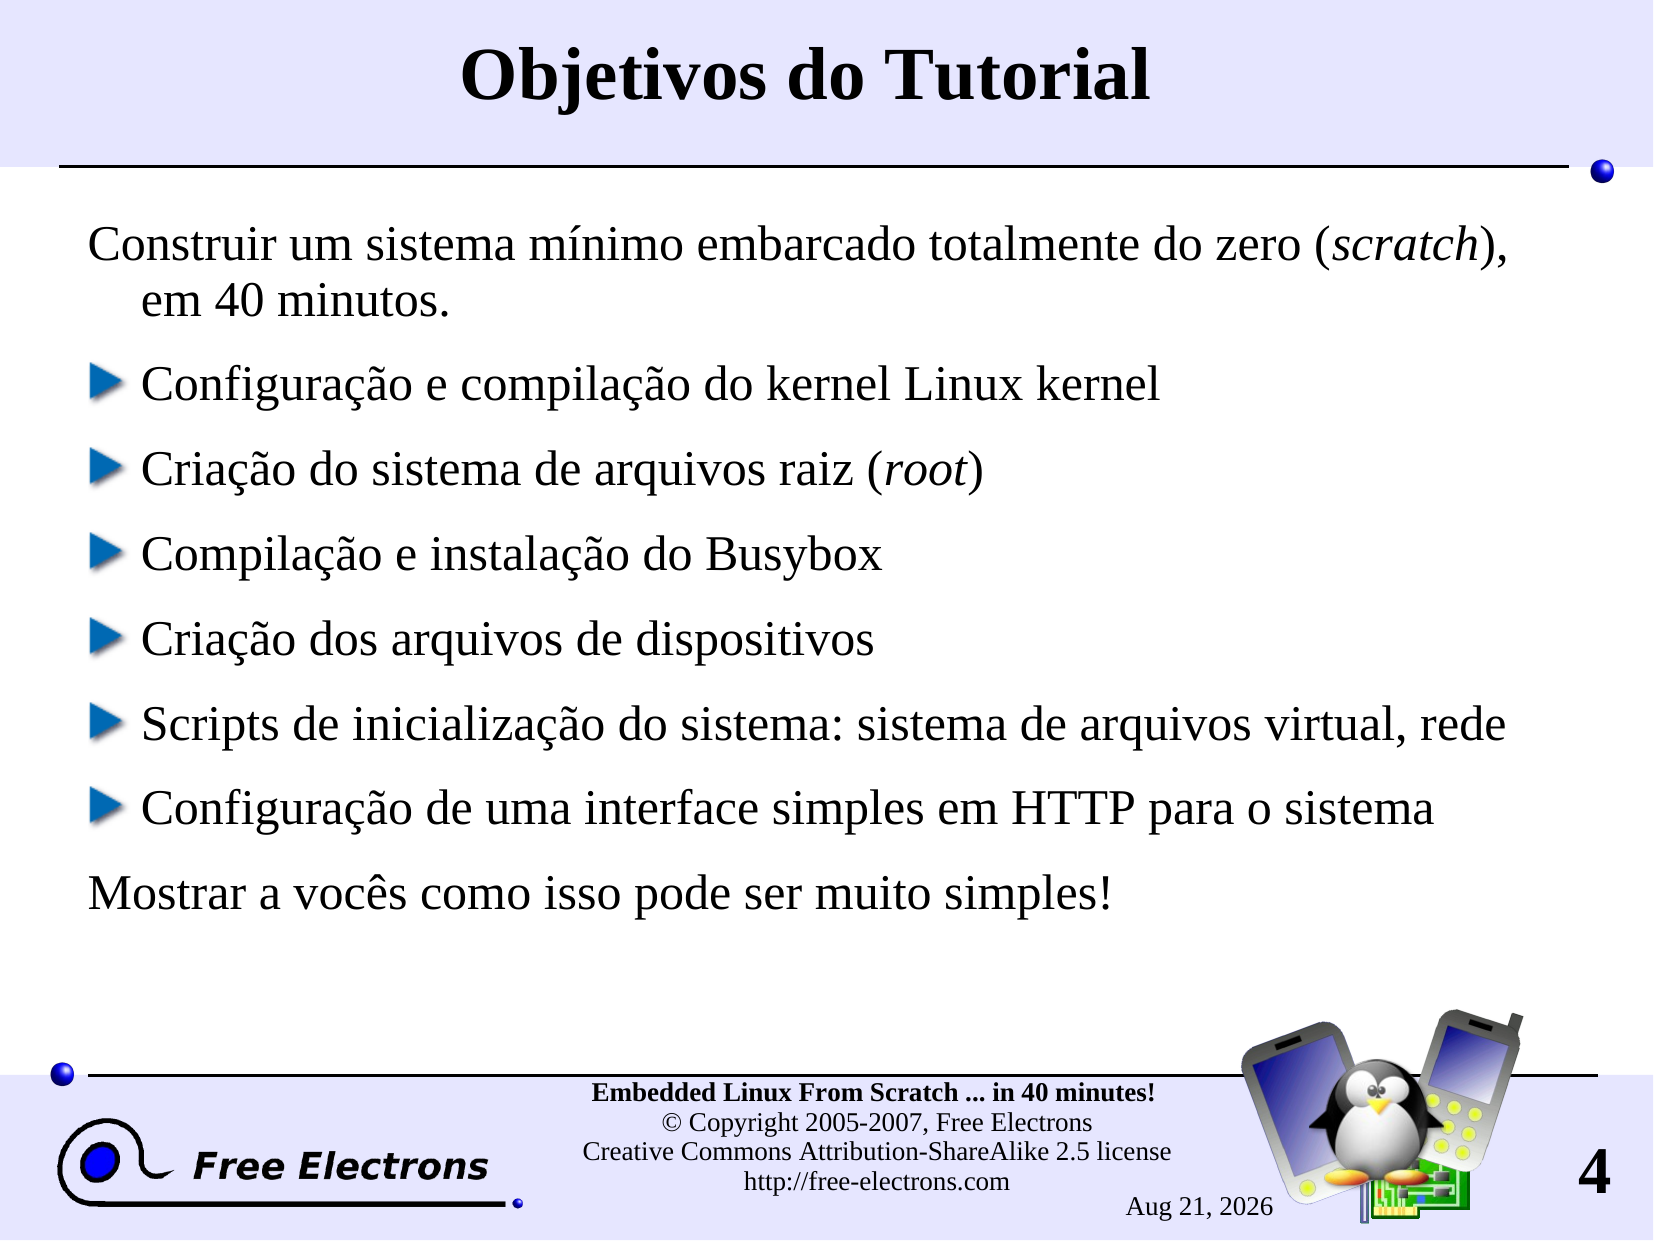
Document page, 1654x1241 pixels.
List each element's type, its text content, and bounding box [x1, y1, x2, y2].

list Construir um sistema mínimo embarcado totalmente do zero (scratch), em 40 minutos. Configuração e compilação do kernel Linux kernel Criação do sistema de arquivos raiz (root) Compilação e instalação do Busybox Criação dos arquivos de dispositivos Scripts de inicialização do sistema: sistema de arquivos virtual, rede Configuração de uma interface simples em HTTP para o sistema Mostrar a vocês como isso pode ser muito simples! [69, 216, 1567, 1066]
picture [1231, 1066, 1521, 1241]
title Objetivos do Tutorial [60, 25, 1551, 124]
picture [50, 1107, 527, 1216]
